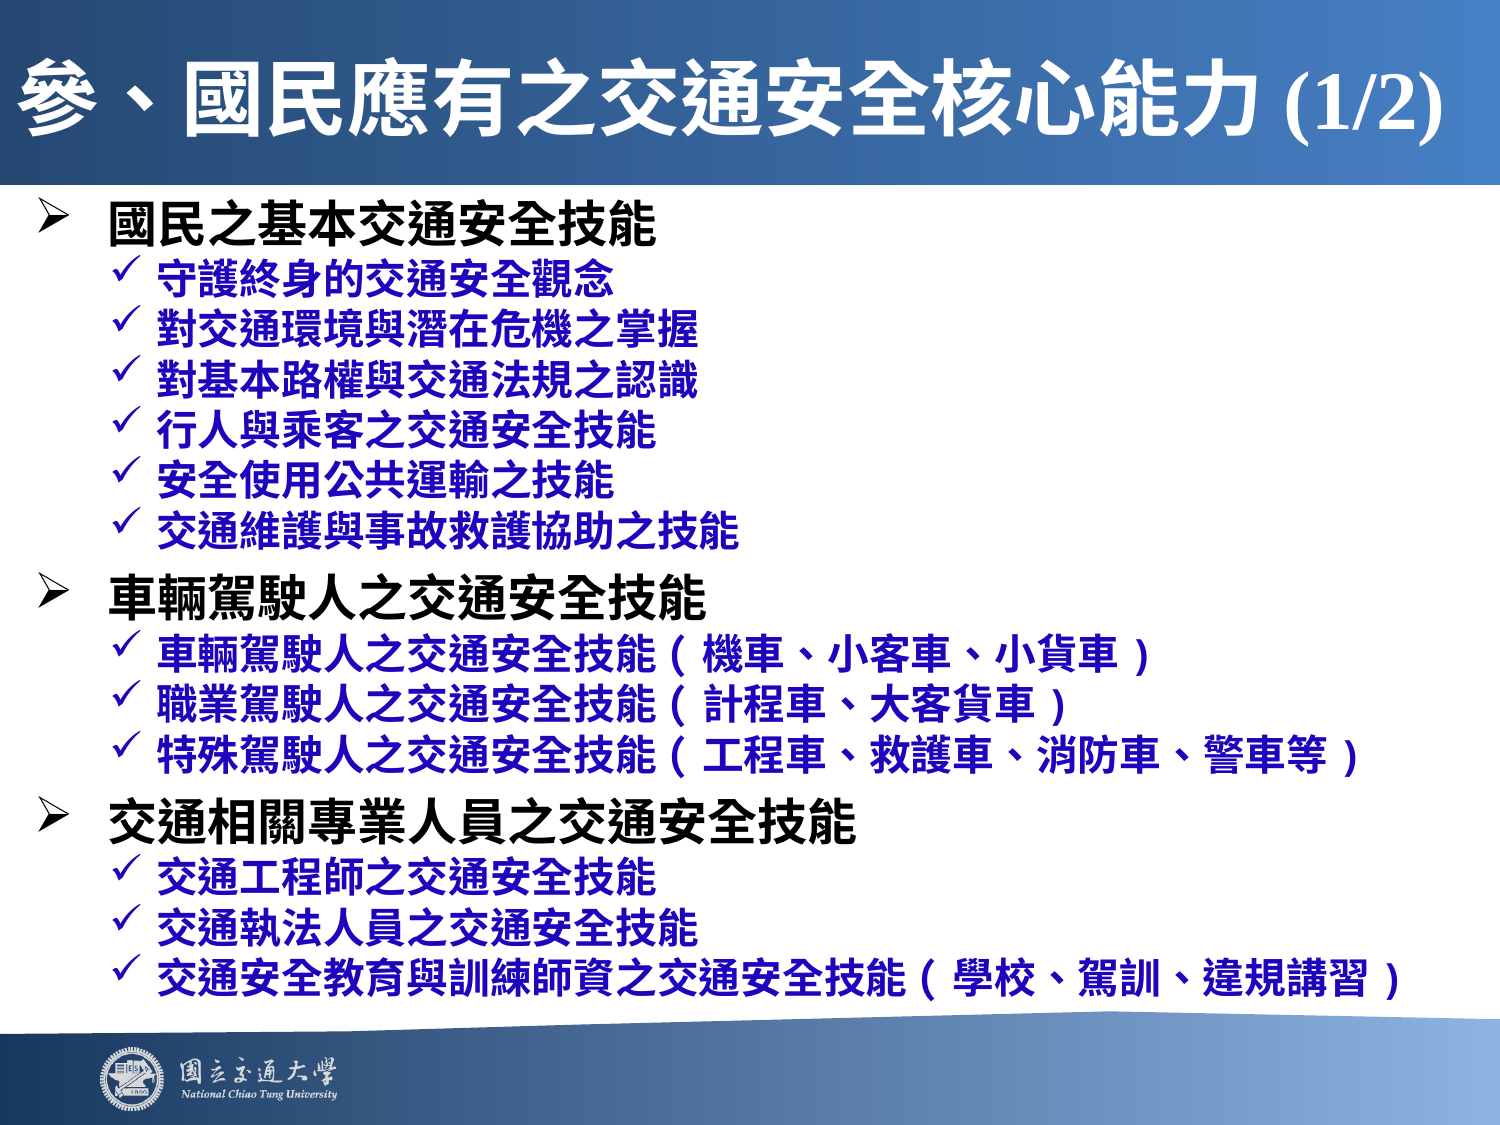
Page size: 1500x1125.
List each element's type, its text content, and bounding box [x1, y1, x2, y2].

title 參、國民應有之交通安全核心能力(1/2) [0, 19, 1483, 173]
list 國民之基本交通安全技能 守護終身的交通安全觀念 對交通環境與潛在危機之掌握 對基本路權與交通法規之認識 行人與乘客之交通安全技能 安全使用公共運輸之技能 交通維護與事故救護協助之技能 車輛駕駛人之交通安全技能 車輛駕駛人之交通安全技能(機車、小客車、小貨車) 職業駕駛人之交通安全技能(計程車、大客貨車) 特殊駕駛人之交通安全技能(工程車、救護車、消防車、警車等) 交通相關專業人員之交通安全技能 交通工程師之交通安全技能 交通執法人員之交通安全技能 交通安全教育與訓練師資之交通安全技能(學校、駕訓、違規講習) [19, 196, 1500, 1024]
